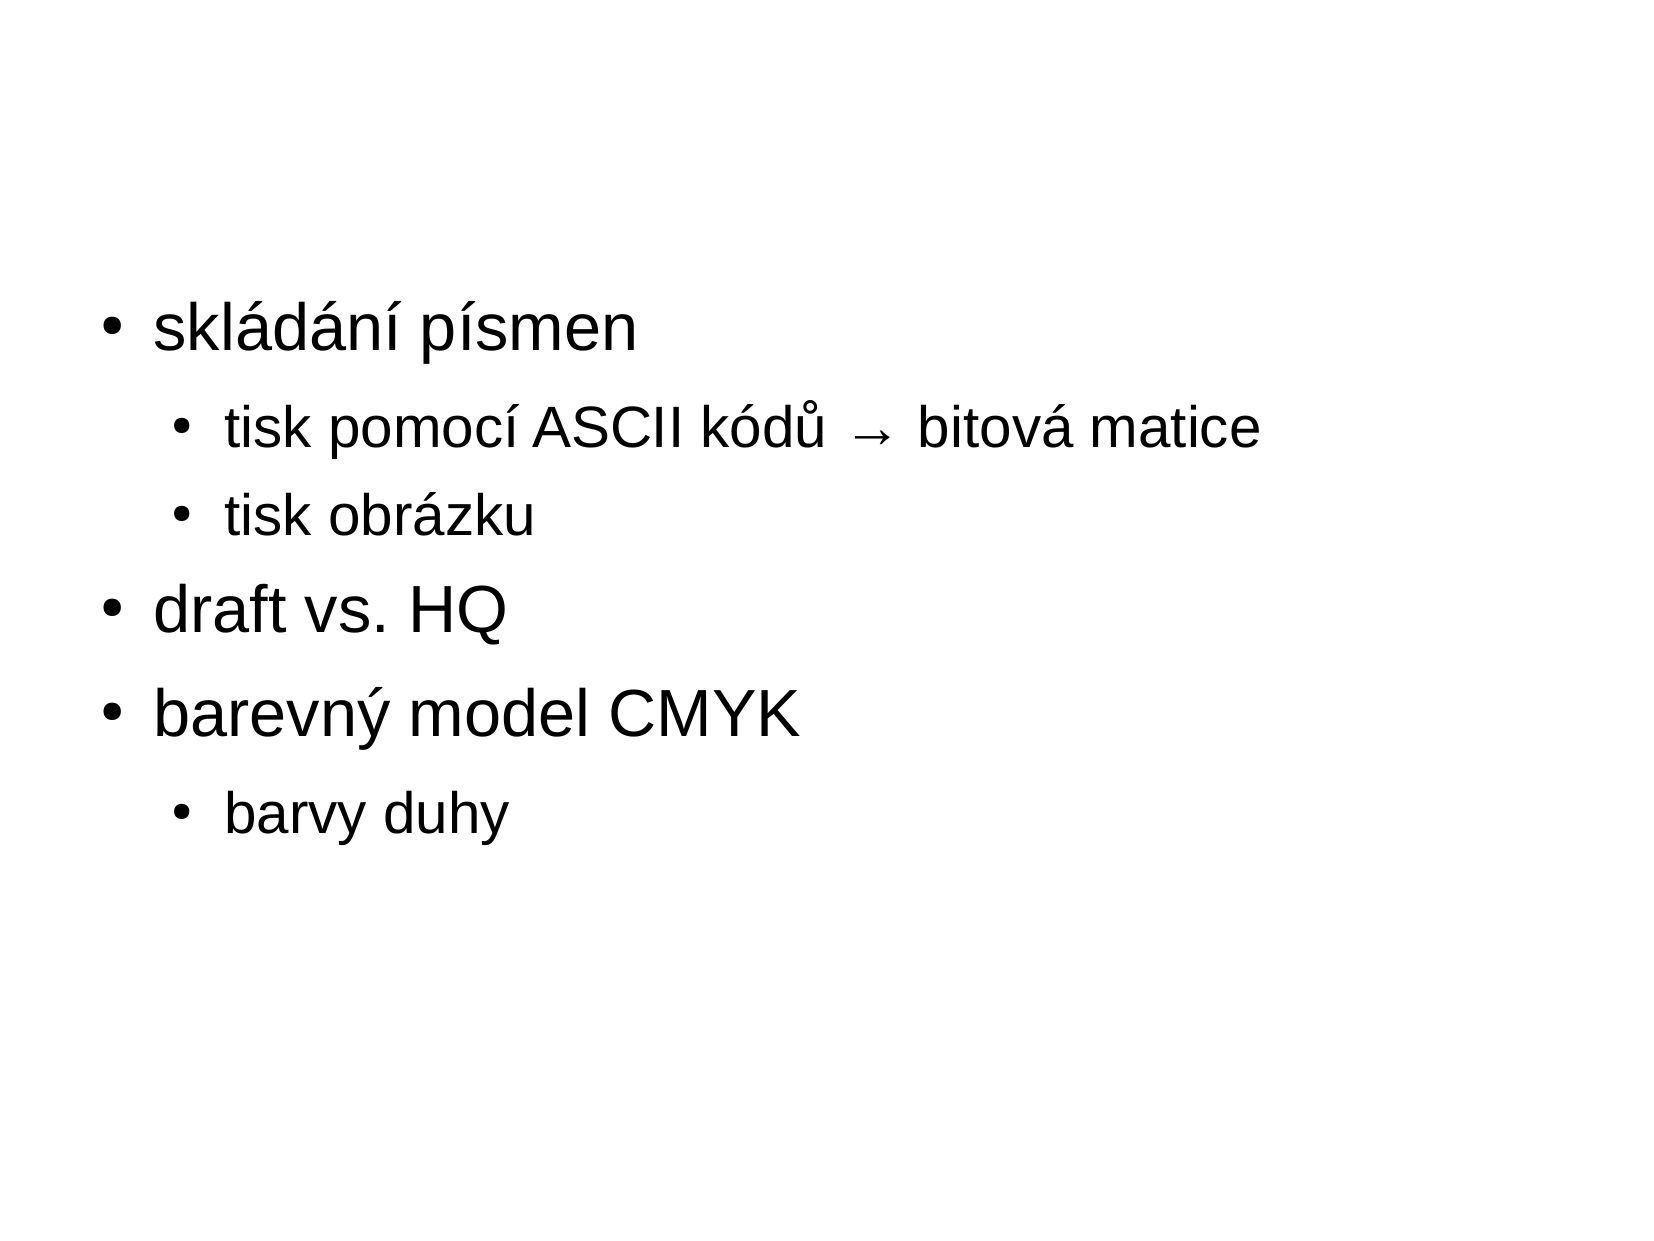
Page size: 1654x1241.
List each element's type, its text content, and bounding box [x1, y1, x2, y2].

list skládání písmen tisk pomocí ASCII kódů → bitová matice tisk obrázku draft vs. HQ barevný model CMYK barvy duhy [82, 290, 1571, 1010]
